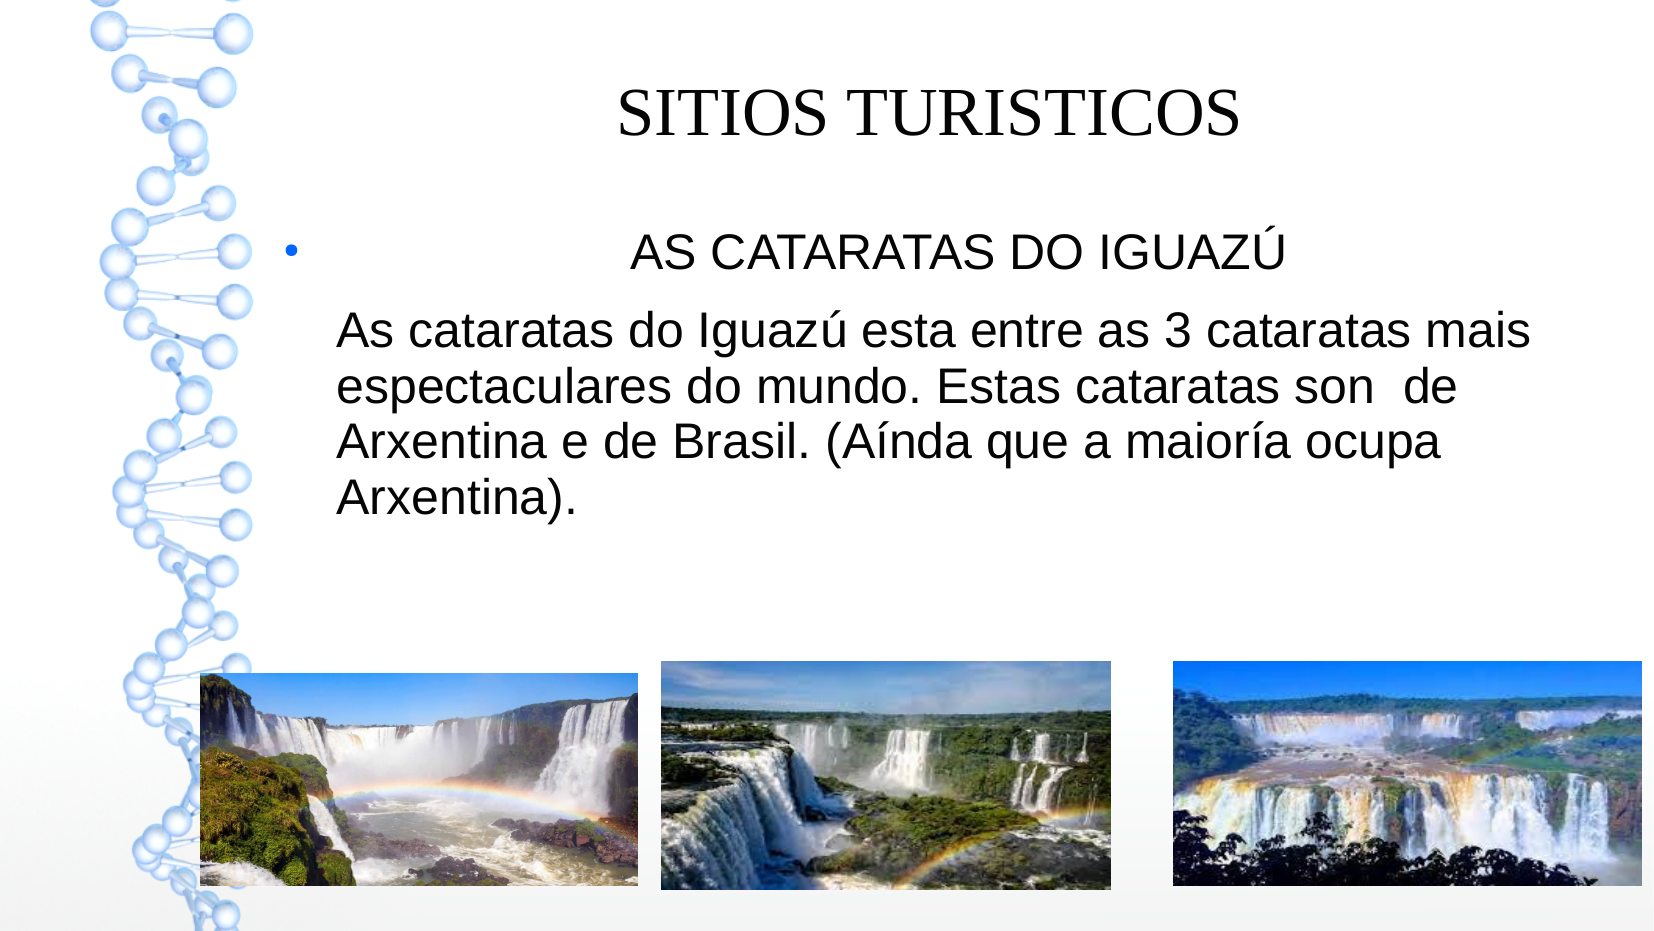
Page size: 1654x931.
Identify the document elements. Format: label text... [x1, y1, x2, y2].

picture [0, 0, 1654, 931]
list AS CATARATAS DO IGUAZÚ As cataratas do Iguazú esta entre as 3 cataratas mais espectaculares do mundo. Estas cataratas son de Arxentina e de Brasil. (Aínda que a maioría ocupa Arxentina). [265, 224, 1595, 764]
title SITIOS TURISTICOS [265, 35, 1595, 189]
